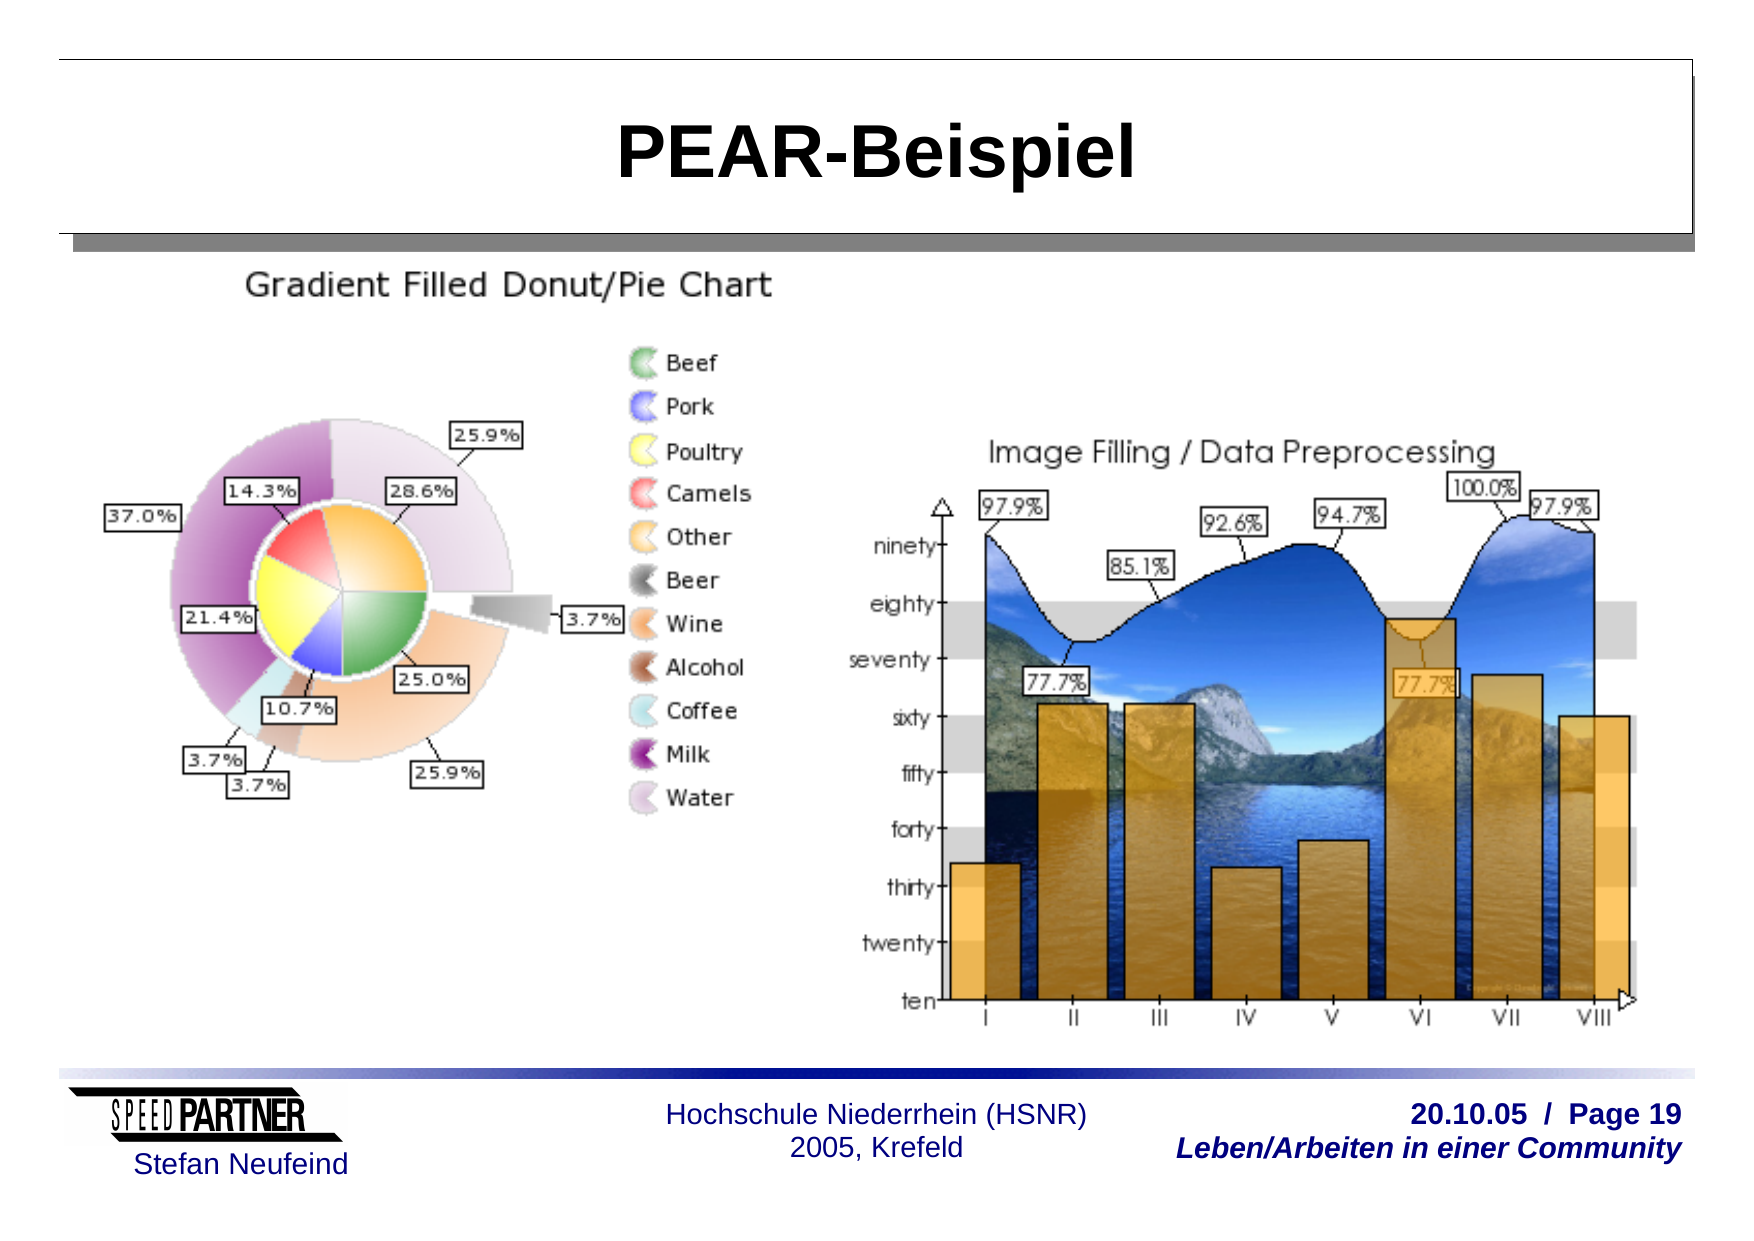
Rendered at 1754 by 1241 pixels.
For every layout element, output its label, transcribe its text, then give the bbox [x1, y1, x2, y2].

picture [96, 266, 1658, 1049]
picture [64, 1082, 348, 1146]
picture [59, 1068, 1695, 1079]
title PEAR-Beispiel [59, 59, 1695, 244]
